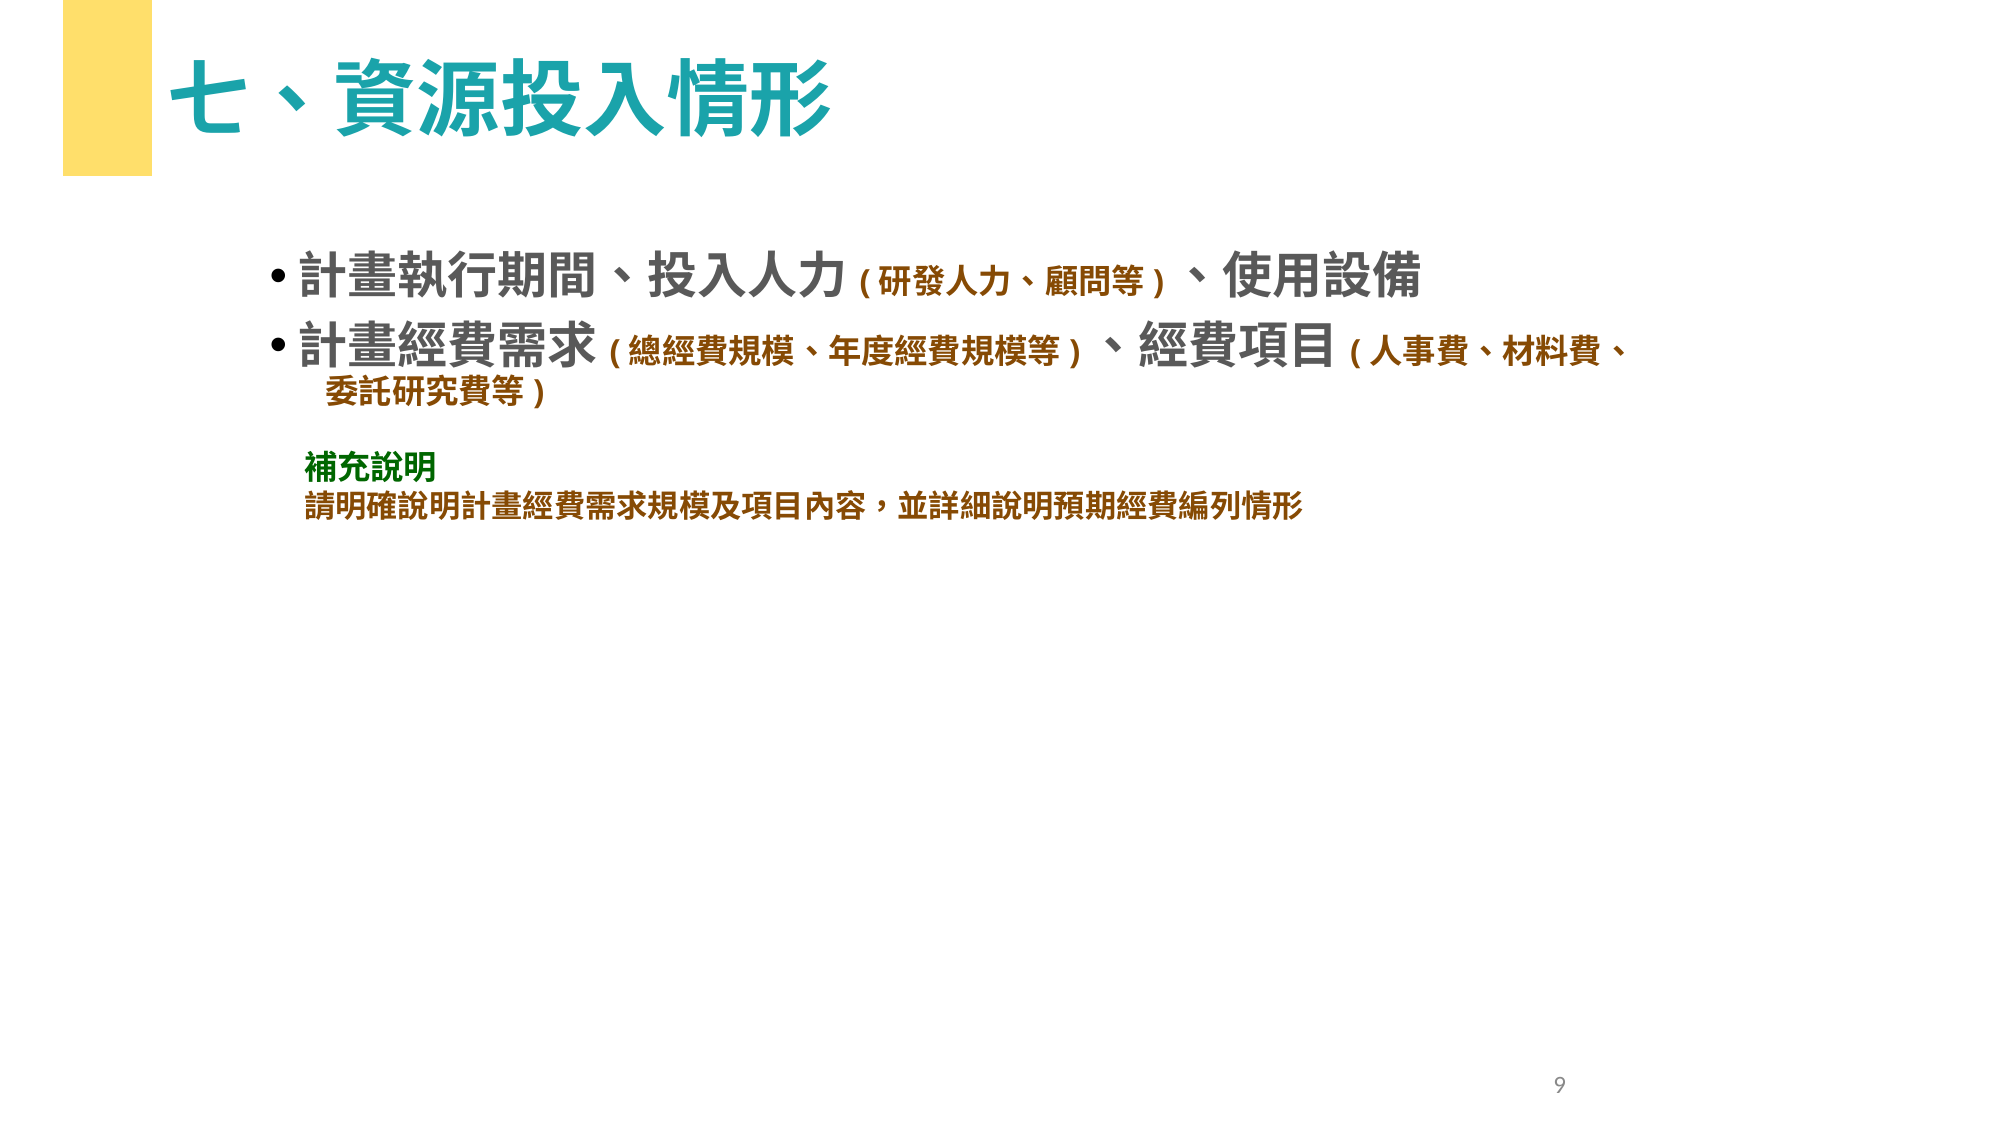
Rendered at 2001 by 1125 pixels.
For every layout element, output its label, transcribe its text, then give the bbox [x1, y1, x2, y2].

text_box 七、資源投入情形 [152, 39, 1378, 227]
text_box [63, 0, 152, 176]
text_box 9 [1538, 1053, 1989, 1114]
text_box 計畫執行期間、投入人力(研發人力、顧問等)、使用設備 計畫經費需求(總經費規模、年度經費規模等)、經費項目(人事費、材料費、委託研究費等) [254, 243, 1664, 1043]
text_box 補充說明 請明確說明計畫經費需求規模及項目內容，並詳細說明預期經費編列情形 [289, 439, 1740, 569]
